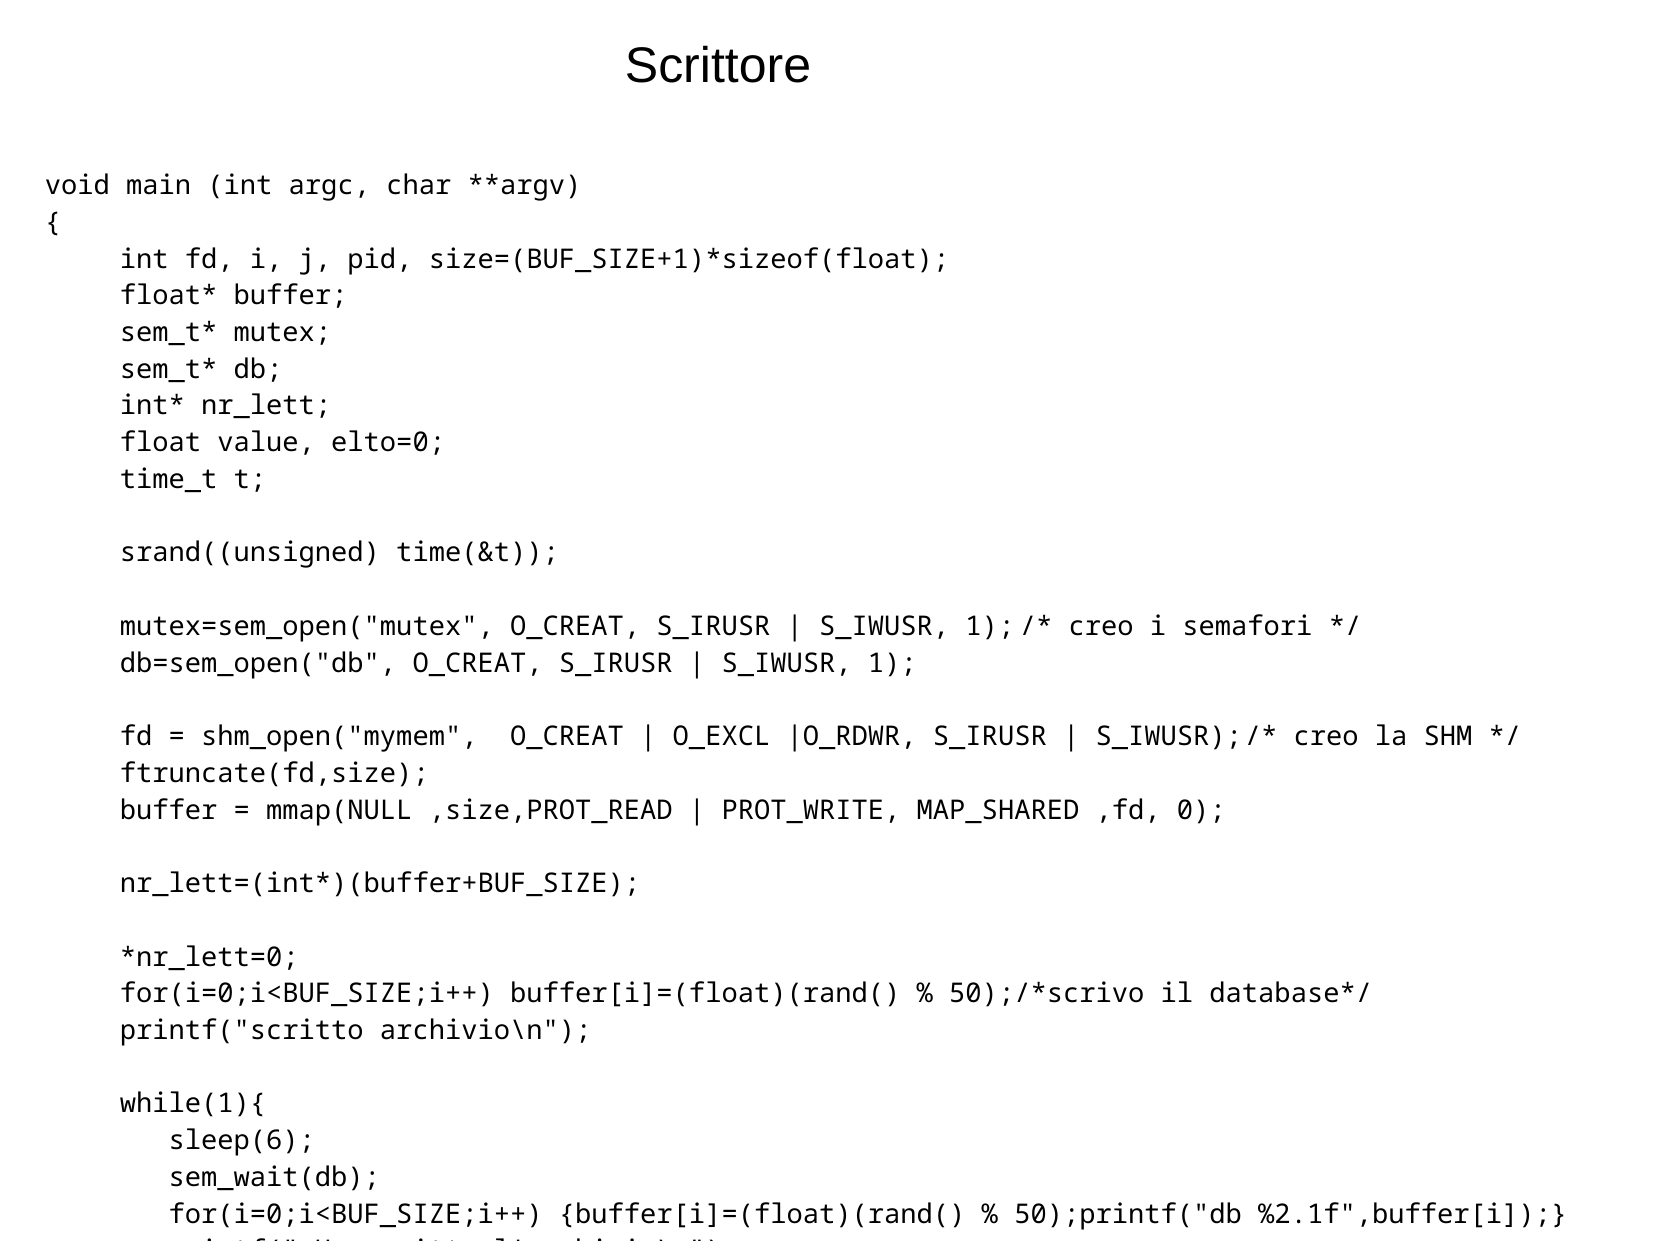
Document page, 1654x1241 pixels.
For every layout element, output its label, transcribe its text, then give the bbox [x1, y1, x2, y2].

text_box Scrittore [610, 30, 851, 102]
text_box void main (int argc, char **argv) { int fd, i, j, pid, size=(BUF_SIZE+1)*sizeof(float); float* buffer; sem_t* mutex; sem_t* db; int* nr_lett; float value, elto=0; time_t t; srand((unsigned) time(&t)); mutex=sem_open("mutex", O_CREAT, S_IRUSR | S_IWUSR, 1); /* creo i semafori */ db=sem_open("db", O_CREAT, S_IRUSR | S_IWUSR, 1); fd = shm_open("mymem", O_CREAT | O_EXCL |O_RDWR, S_IRUSR | S_IWUSR); /* creo la SHM */ ftruncate(fd,size); buffer = mmap(NULL ,size,PROT_READ | PROT_WRITE, MAP_SHARED ,fd, 0); nr_lett=(int*)(buffer+BUF_SIZE); *nr_lett=0; for(i=0;i<BUF_SIZE;i++) buffer[i]=(float)(rand() % 50);/*scrivo il database*/ printf("scritto archivio\n"); while(1){ sleep(6); sem_wait(db); for(i=0;i<BUF_SIZE;i++) {buffer[i]=(float)(rand() % 50);printf("db %2.1f",buffer[i]);} printf(" Ho scritto l'archivio\n"); sem_post(db); } } [30, 121, 1621, 1209]
